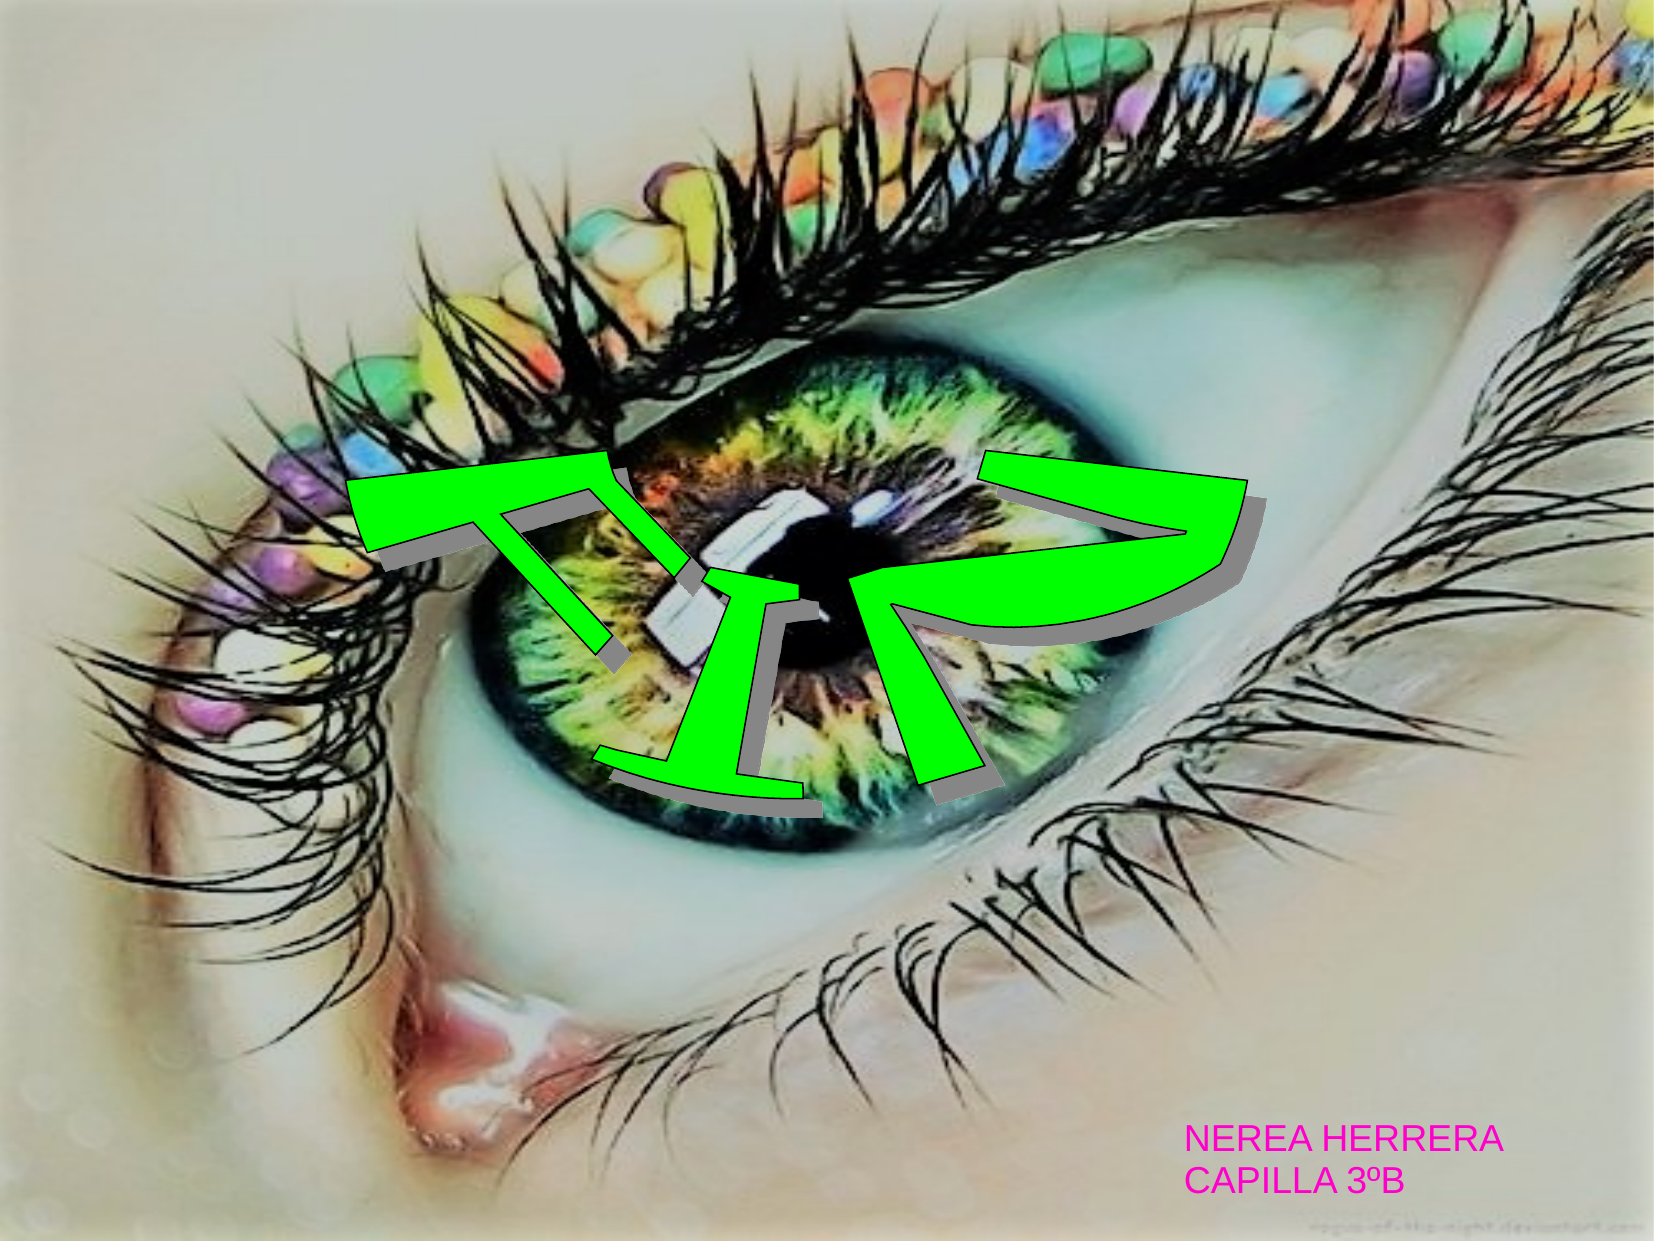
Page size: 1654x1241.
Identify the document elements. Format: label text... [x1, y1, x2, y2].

text_box FIN [847, 450, 1248, 786]
text_box FIN [591, 567, 804, 799]
picture [0, 0, 1654, 1241]
text_box FIN [345, 450, 691, 655]
text_box NEREA HERRERA CAPILLA 3ºB [1169, 1110, 1607, 1210]
